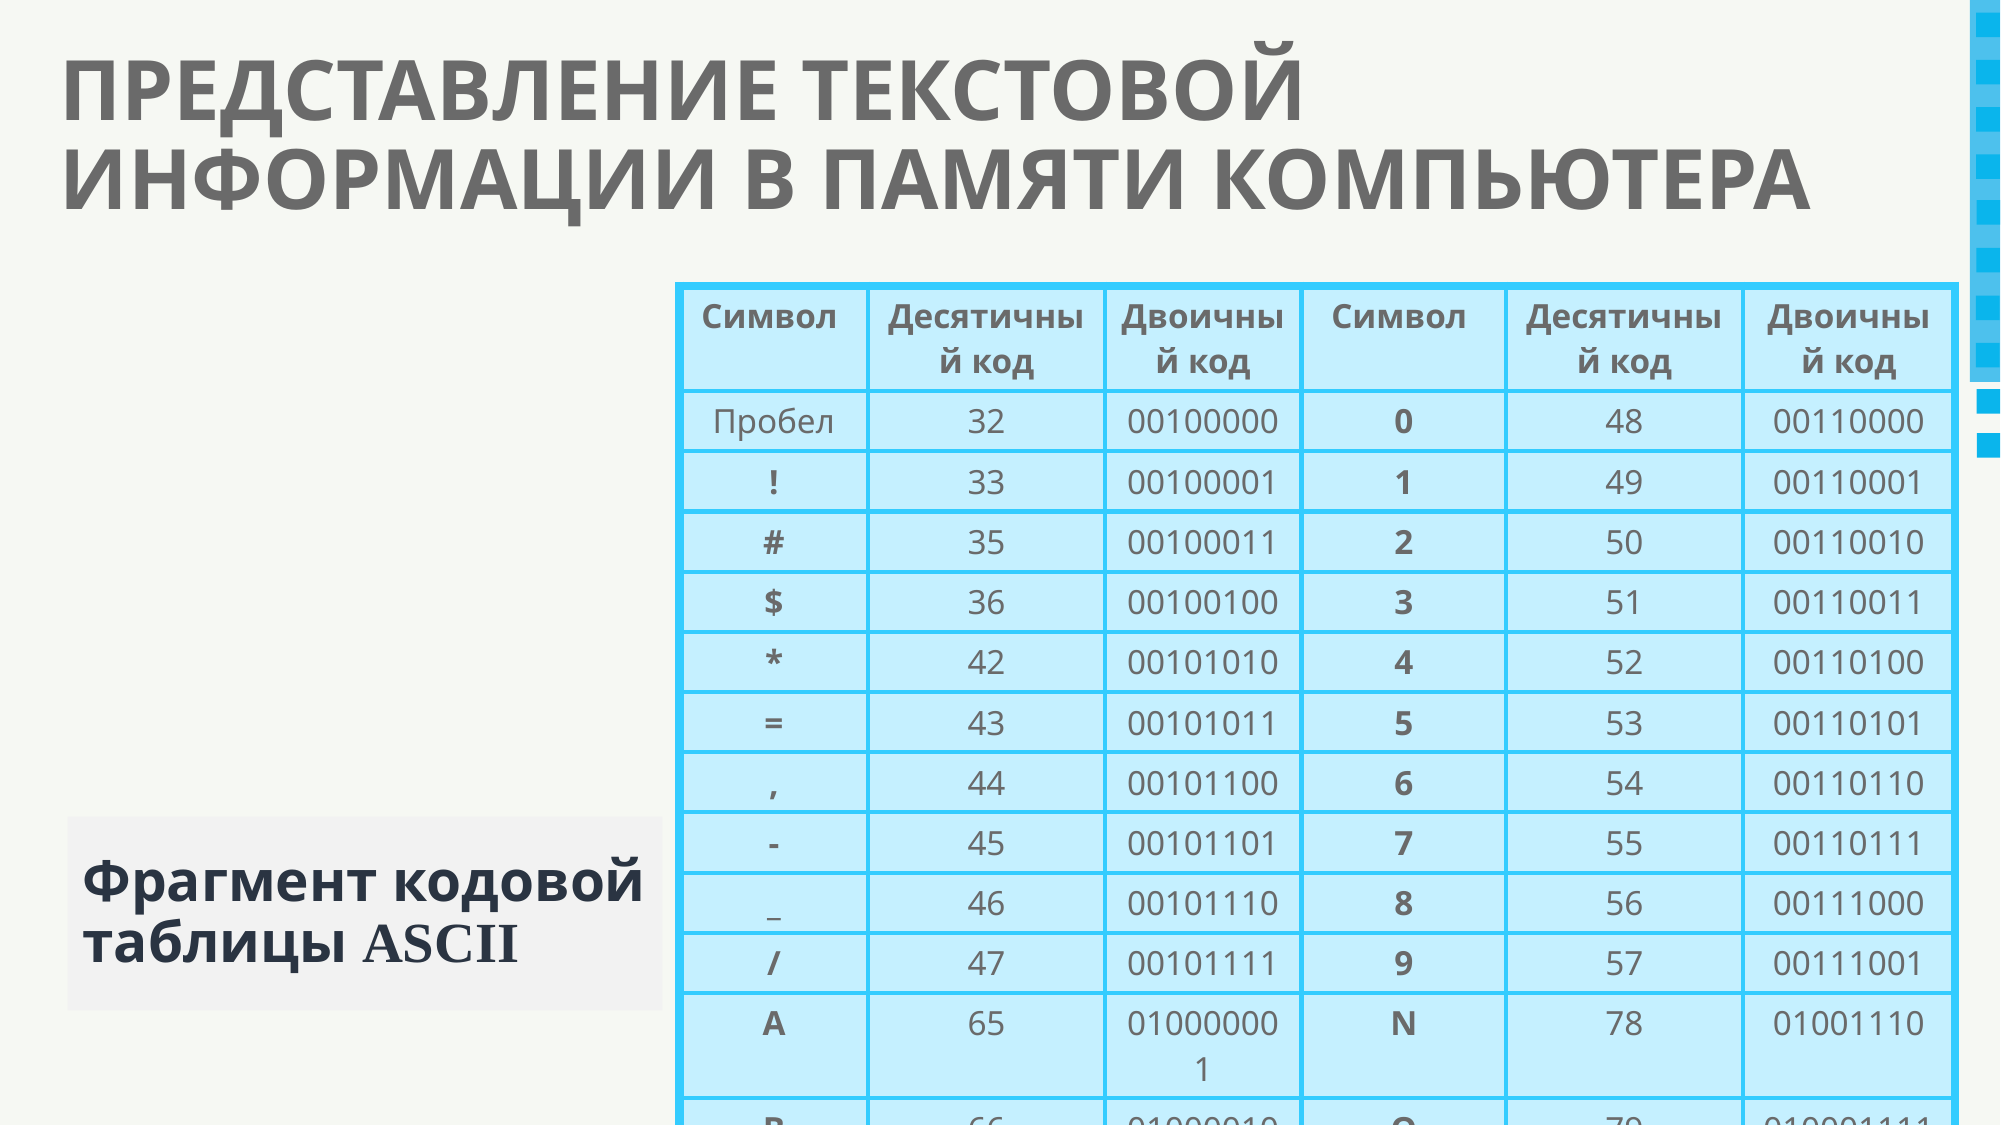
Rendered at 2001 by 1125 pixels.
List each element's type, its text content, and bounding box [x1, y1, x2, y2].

table_cell N [1304, 995, 1504, 1096]
table_cell 00101111 [1107, 935, 1299, 991]
table_cell ! [684, 453, 866, 509]
table_cell 00111001 [1745, 935, 1951, 991]
table_cell A [684, 995, 866, 1096]
table_cell 78 [1508, 995, 1741, 1096]
table_cell 46 [870, 875, 1103, 931]
table_cell 00110011 [1745, 574, 1951, 630]
table_cell 2 [1304, 514, 1504, 570]
table_cell 00110100 [1745, 634, 1951, 690]
table_cell 010000001 [1107, 995, 1299, 1096]
table_cell 8 [1304, 875, 1504, 931]
table_cell 0 [1304, 393, 1504, 449]
table_cell 00101011 [1107, 694, 1299, 750]
table_cell 01001110 [1745, 995, 1951, 1096]
table_cell 52 [1508, 634, 1741, 690]
table_cell 00111000 [1745, 875, 1951, 931]
table_cell 4 [1304, 634, 1504, 690]
table_cell $ [684, 574, 866, 630]
table_cell 45 [870, 814, 1103, 871]
table_header Десятичный код [870, 290, 1103, 389]
table_cell 00100100 [1107, 574, 1299, 630]
table_cell 79 [1629, 1119, 1638, 1125]
table_cell 00101100 [1107, 754, 1299, 810]
table_cell 3 [1304, 574, 1504, 630]
table_header Десятичный код [1508, 290, 1741, 389]
table_header Двоичный код [1107, 290, 1299, 389]
table_header Символ [1304, 290, 1504, 389]
table_header Двоичный код [1745, 290, 1951, 389]
table_cell 00101110 [1107, 875, 1299, 931]
table_cell B [684, 1100, 866, 1125]
table_cell 7 [1304, 814, 1504, 871]
table_cell O [1304, 1100, 1504, 1125]
table_cell 33 [870, 453, 1103, 509]
table_cell # [684, 514, 866, 570]
table_cell 00101010 [1107, 634, 1299, 690]
table_cell 1 [1304, 453, 1504, 509]
table_cell / [684, 935, 866, 991]
table_cell 79 [1508, 1100, 1741, 1125]
title ПРЕДСТАВЛЕНИЕ ТЕКСТОВОЙ ИНФОРМАЦИИ В ПАМЯТИ КОМПЬЮТЕРА [44, 29, 1940, 247]
table_cell 5 [1304, 694, 1504, 750]
table_cell 66 [870, 1100, 1103, 1125]
table_cell 00110010 [1745, 514, 1951, 570]
table_cell 6 [1304, 754, 1504, 810]
table_cell 00101101 [1107, 814, 1299, 871]
table_cell 48 [1508, 393, 1741, 449]
table_cell , [684, 754, 866, 810]
table_cell 56 [1508, 875, 1741, 931]
table_cell 36 [870, 574, 1103, 630]
table_cell 00100001 [1107, 453, 1299, 509]
table_cell 00110001 [1745, 453, 1951, 509]
table_cell 53 [1508, 694, 1741, 750]
table_cell 35 [870, 514, 1103, 570]
table_cell 51 [1508, 574, 1741, 630]
list Фрагмент кодовой таблицы ASCII [67, 816, 663, 1011]
table_cell O [1398, 1121, 1409, 1125]
table_cell 57 [1508, 935, 1741, 991]
table_cell 01000010 [1107, 1100, 1299, 1125]
table_cell 50 [1508, 514, 1741, 570]
table_cell 010001111 [1745, 1100, 1951, 1125]
table_cell 00100011 [1107, 514, 1299, 570]
table_cell 55 [1508, 814, 1741, 871]
table_cell 42 [870, 634, 1103, 690]
table_cell 44 [870, 754, 1103, 810]
table_cell 54 [1508, 754, 1741, 810]
table_cell _ [684, 875, 866, 931]
table_cell 43 [870, 694, 1103, 750]
table_cell = [684, 694, 866, 750]
table_cell * [684, 634, 866, 690]
table_cell 00110111 [1745, 814, 1951, 871]
table_cell 32 [870, 393, 1103, 449]
table_cell Пробел [684, 393, 866, 449]
table_cell 00110101 [1745, 694, 1951, 750]
table_cell 9 [1304, 935, 1504, 991]
table_cell 00100000 [1107, 393, 1299, 449]
table_cell 00110110 [1745, 754, 1951, 810]
table_cell 47 [870, 935, 1103, 991]
table_cell 00110000 [1745, 393, 1951, 449]
table_cell 49 [1508, 453, 1741, 509]
table_header Символ [684, 290, 866, 389]
table_cell - [684, 814, 866, 871]
table_cell 65 [870, 995, 1103, 1096]
